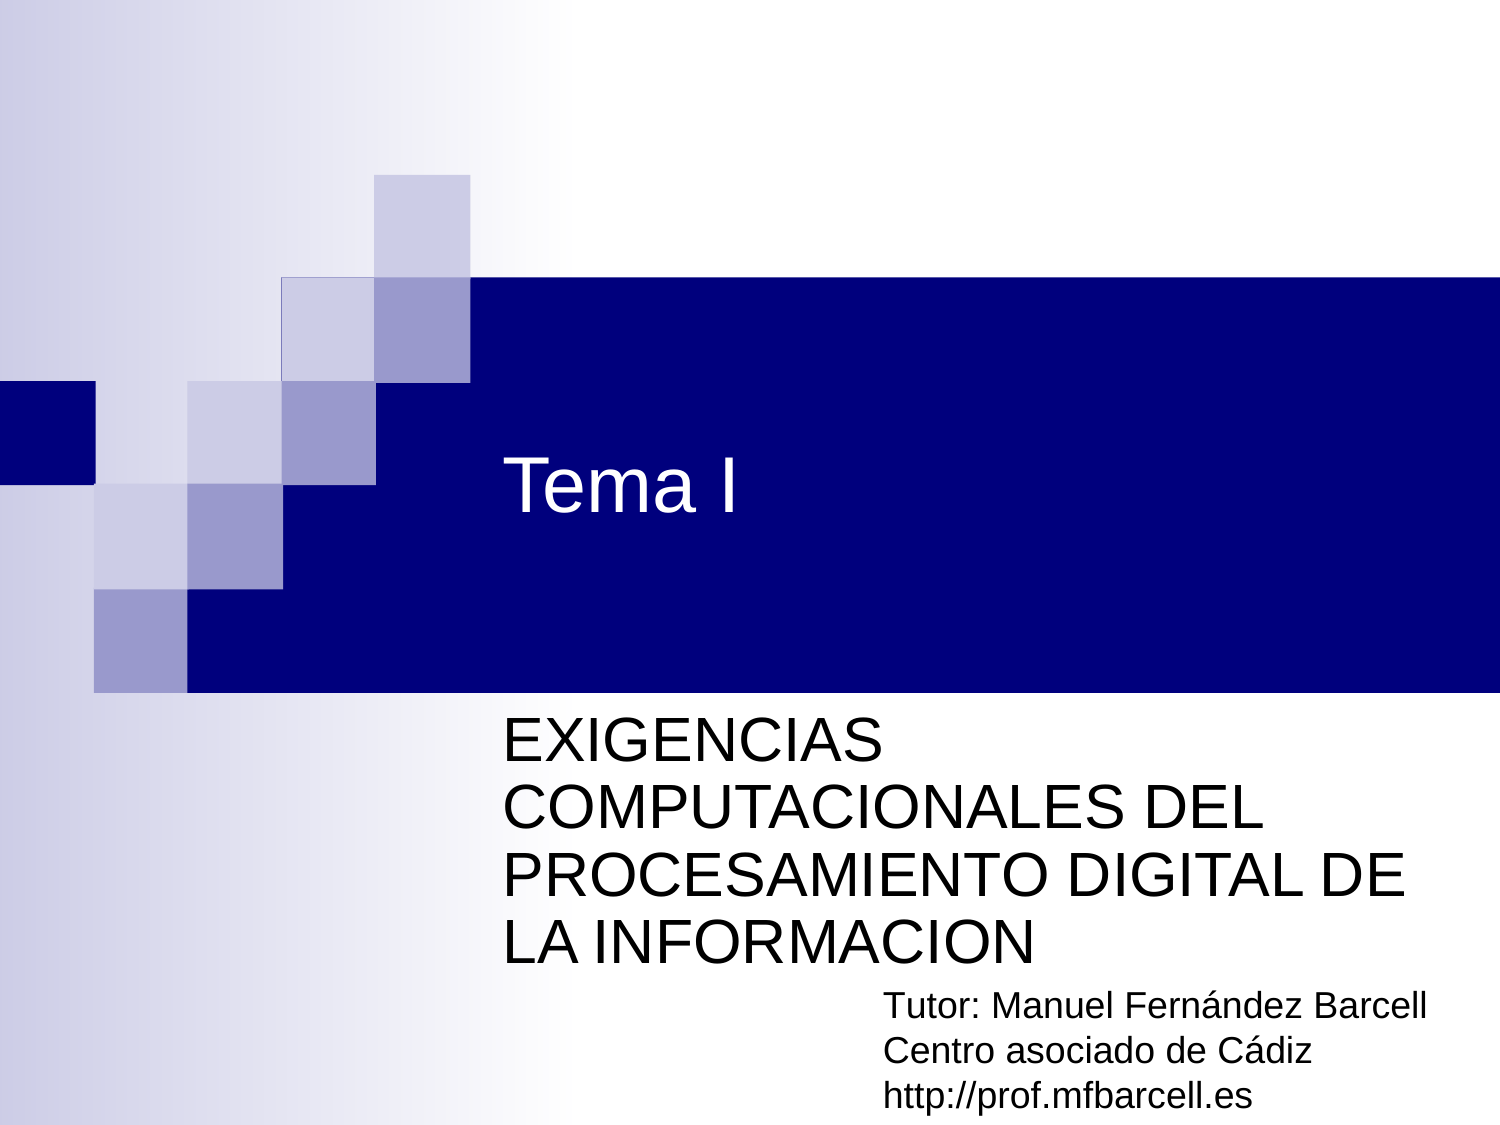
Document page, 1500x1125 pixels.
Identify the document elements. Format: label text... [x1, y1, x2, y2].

title Tema I [487, 299, 1476, 663]
subtitle EXIGENCIAS COMPUTACIONALES DEL PROCESAMIENTO DIGITAL DE LA INFORMACION [487, 699, 1476, 988]
text_box Tutor: Manuel Fernández Barcell Centro asociado de Cádiz http://prof.mfbarcell.es [868, 973, 1500, 1124]
